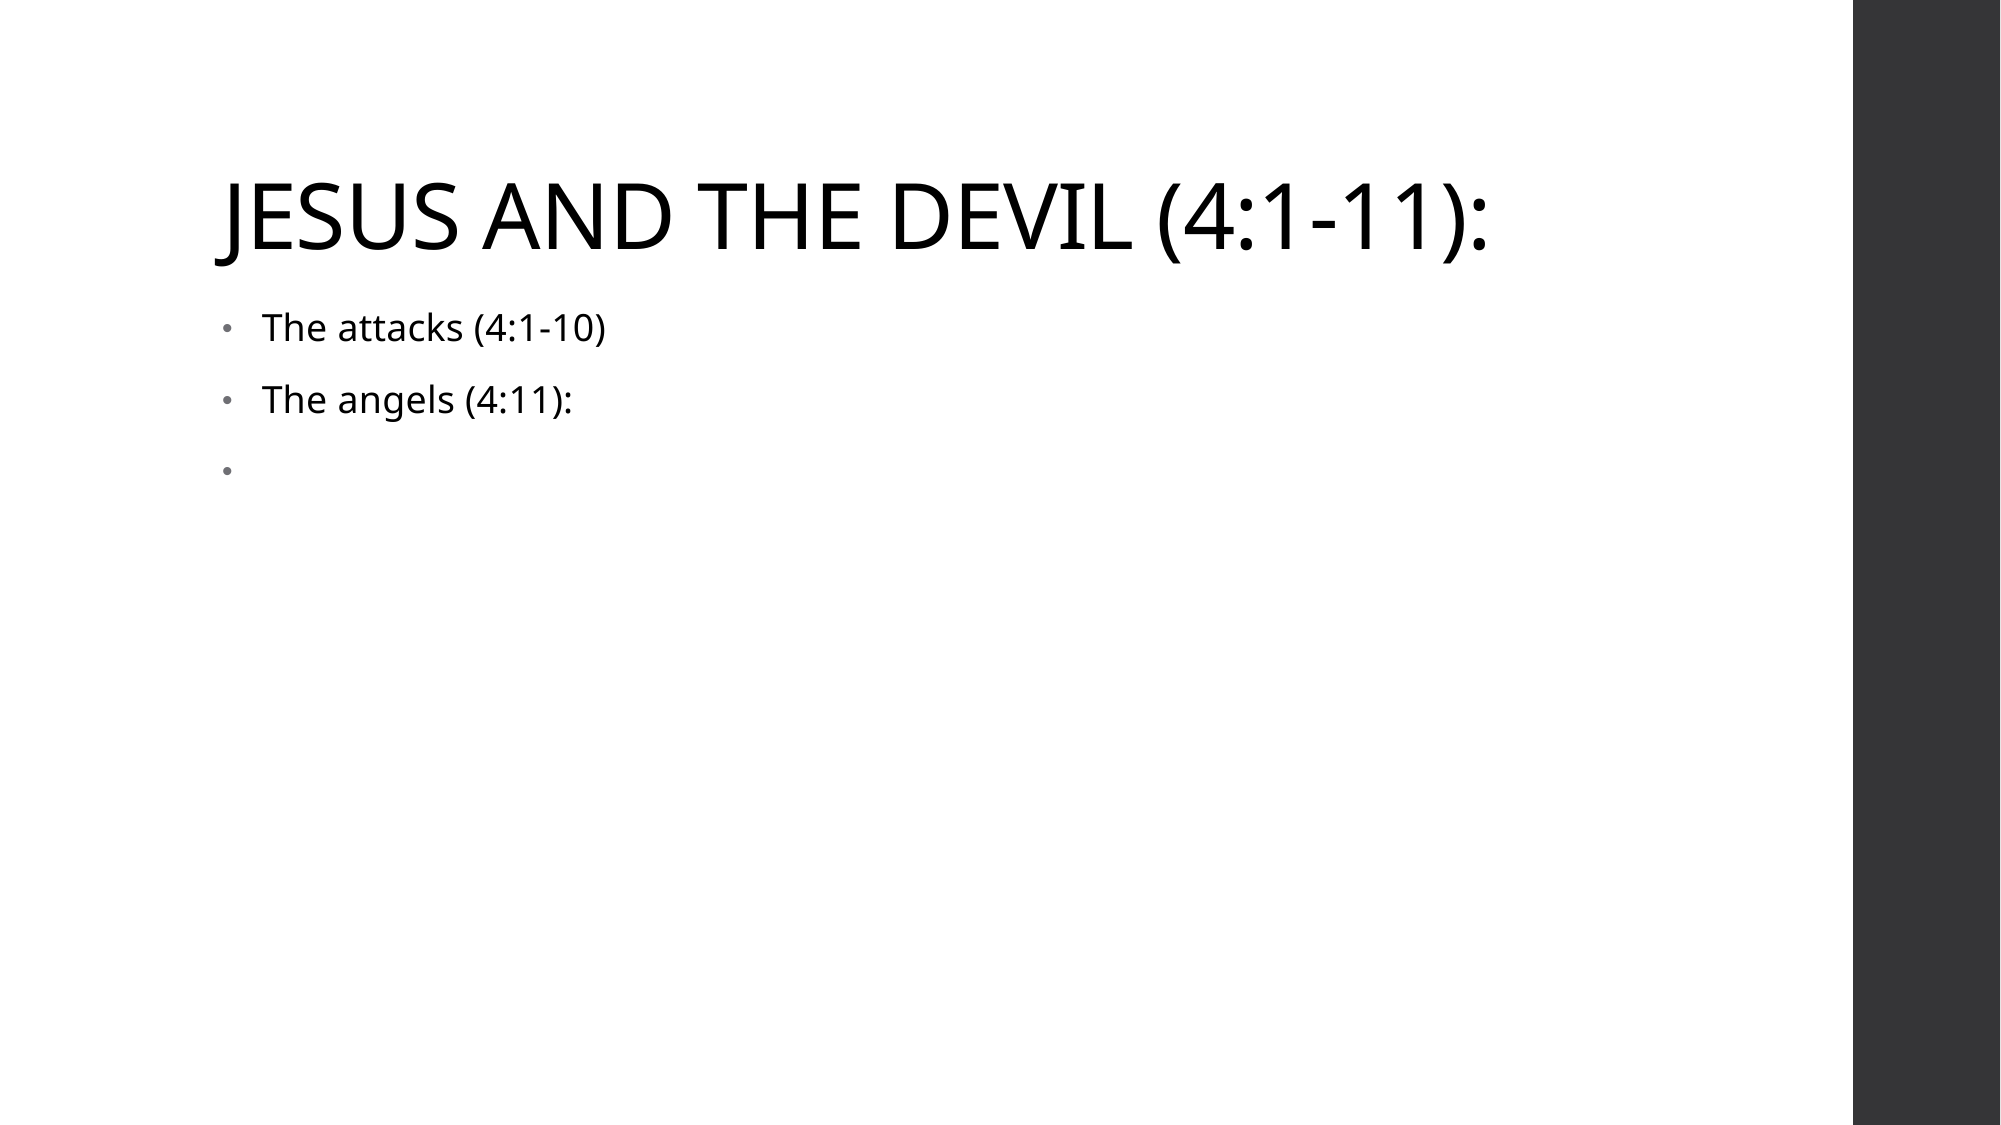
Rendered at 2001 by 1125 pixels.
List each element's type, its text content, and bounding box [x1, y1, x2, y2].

list The attacks (4:1-10) The angels (4:11): [206, 299, 1617, 1014]
title JESUS AND THE DEVIL (4:1-11): [206, 60, 1797, 278]
